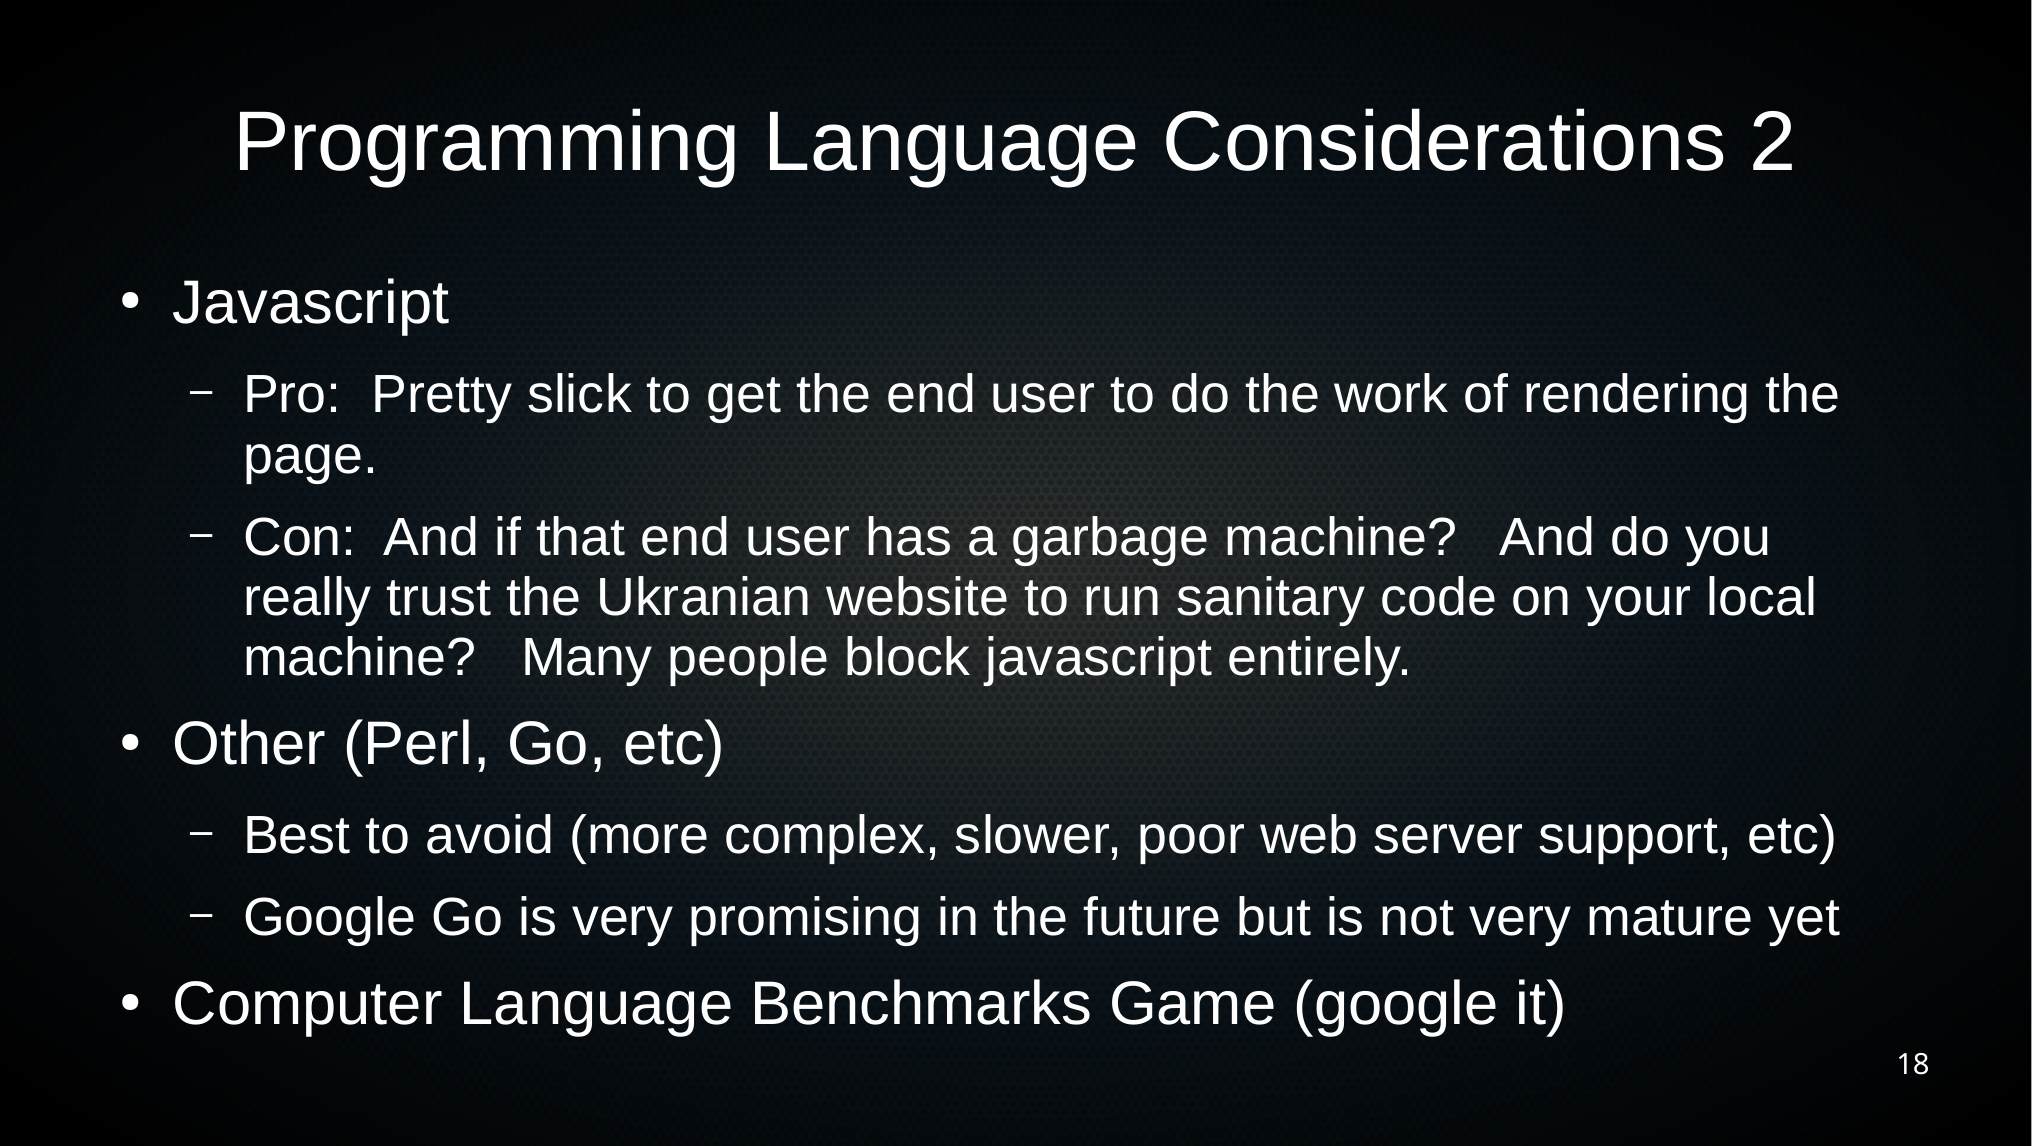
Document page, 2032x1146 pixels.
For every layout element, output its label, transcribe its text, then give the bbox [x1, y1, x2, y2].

picture [0, 0, 2032, 1146]
list Javascript Pro: Pretty slick to get the end user to do the work of rendering the page. Con: And if that end user has a garbage machine? And do you really trust the Ukranian website to run sanitary code on your local machine? Many people block javascript entirely. Other (Perl, Go, etc) Best to avoid (more complex, slower, poor web server support, etc) Google Go is very promising in the future but is not very mature yet Computer Language Benchmarks Game (google it) [101, 268, 1890, 1025]
title Programming Language Considerations 2 [101, 45, 1930, 237]
